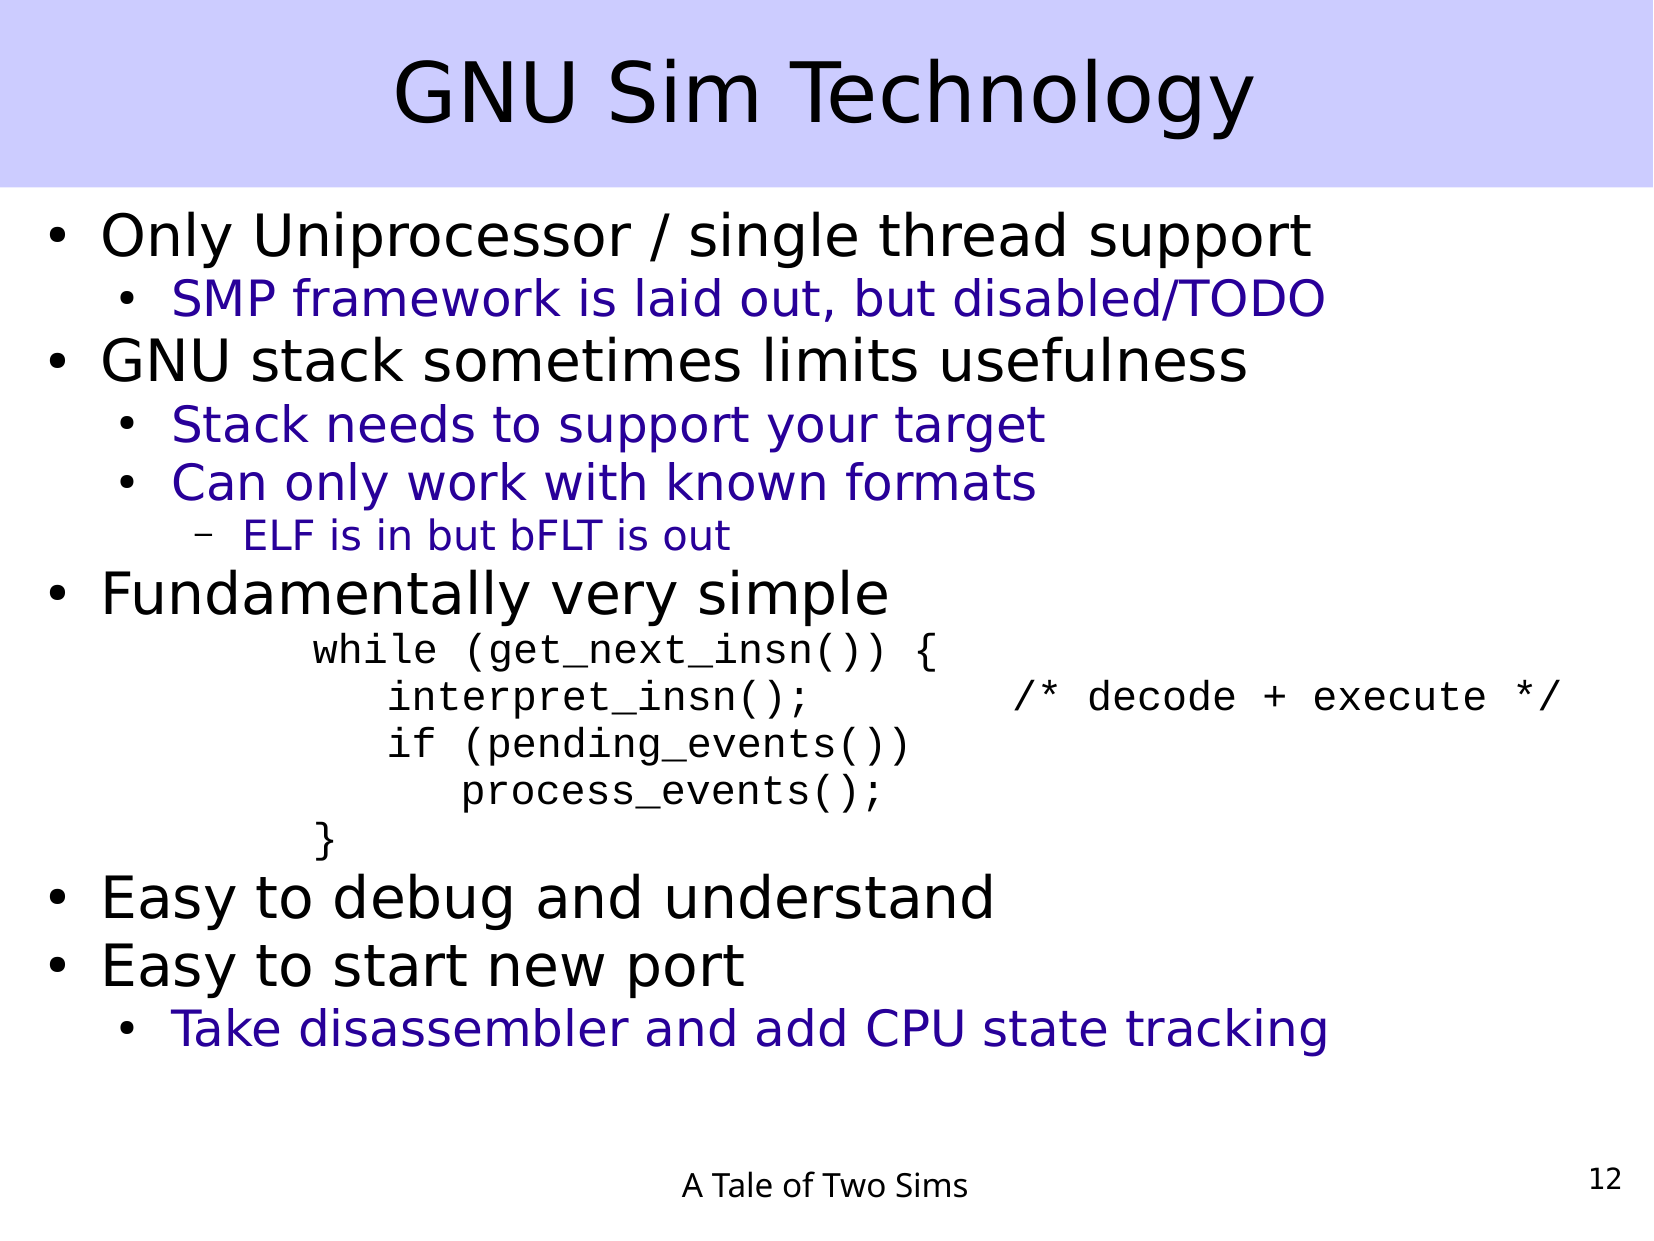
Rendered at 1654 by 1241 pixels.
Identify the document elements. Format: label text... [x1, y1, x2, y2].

title GNU Sim Technology [0, 0, 1651, 188]
list Only Uniprocessor / single thread support SMP framework is laid out, but disabled/TODO GNU stack sometimes limits usefulness Stack needs to support your target Can only work with known formats ELF is in but bFLT is out Fundamentally very simple while (get_next_insn()) { interpret_insn(); /* decode + execute */ if (pending_events()) process_events(); } Easy to debug and understand Easy to start new port Take disassembler and add CPU state tracking [29, 201, 1620, 1151]
